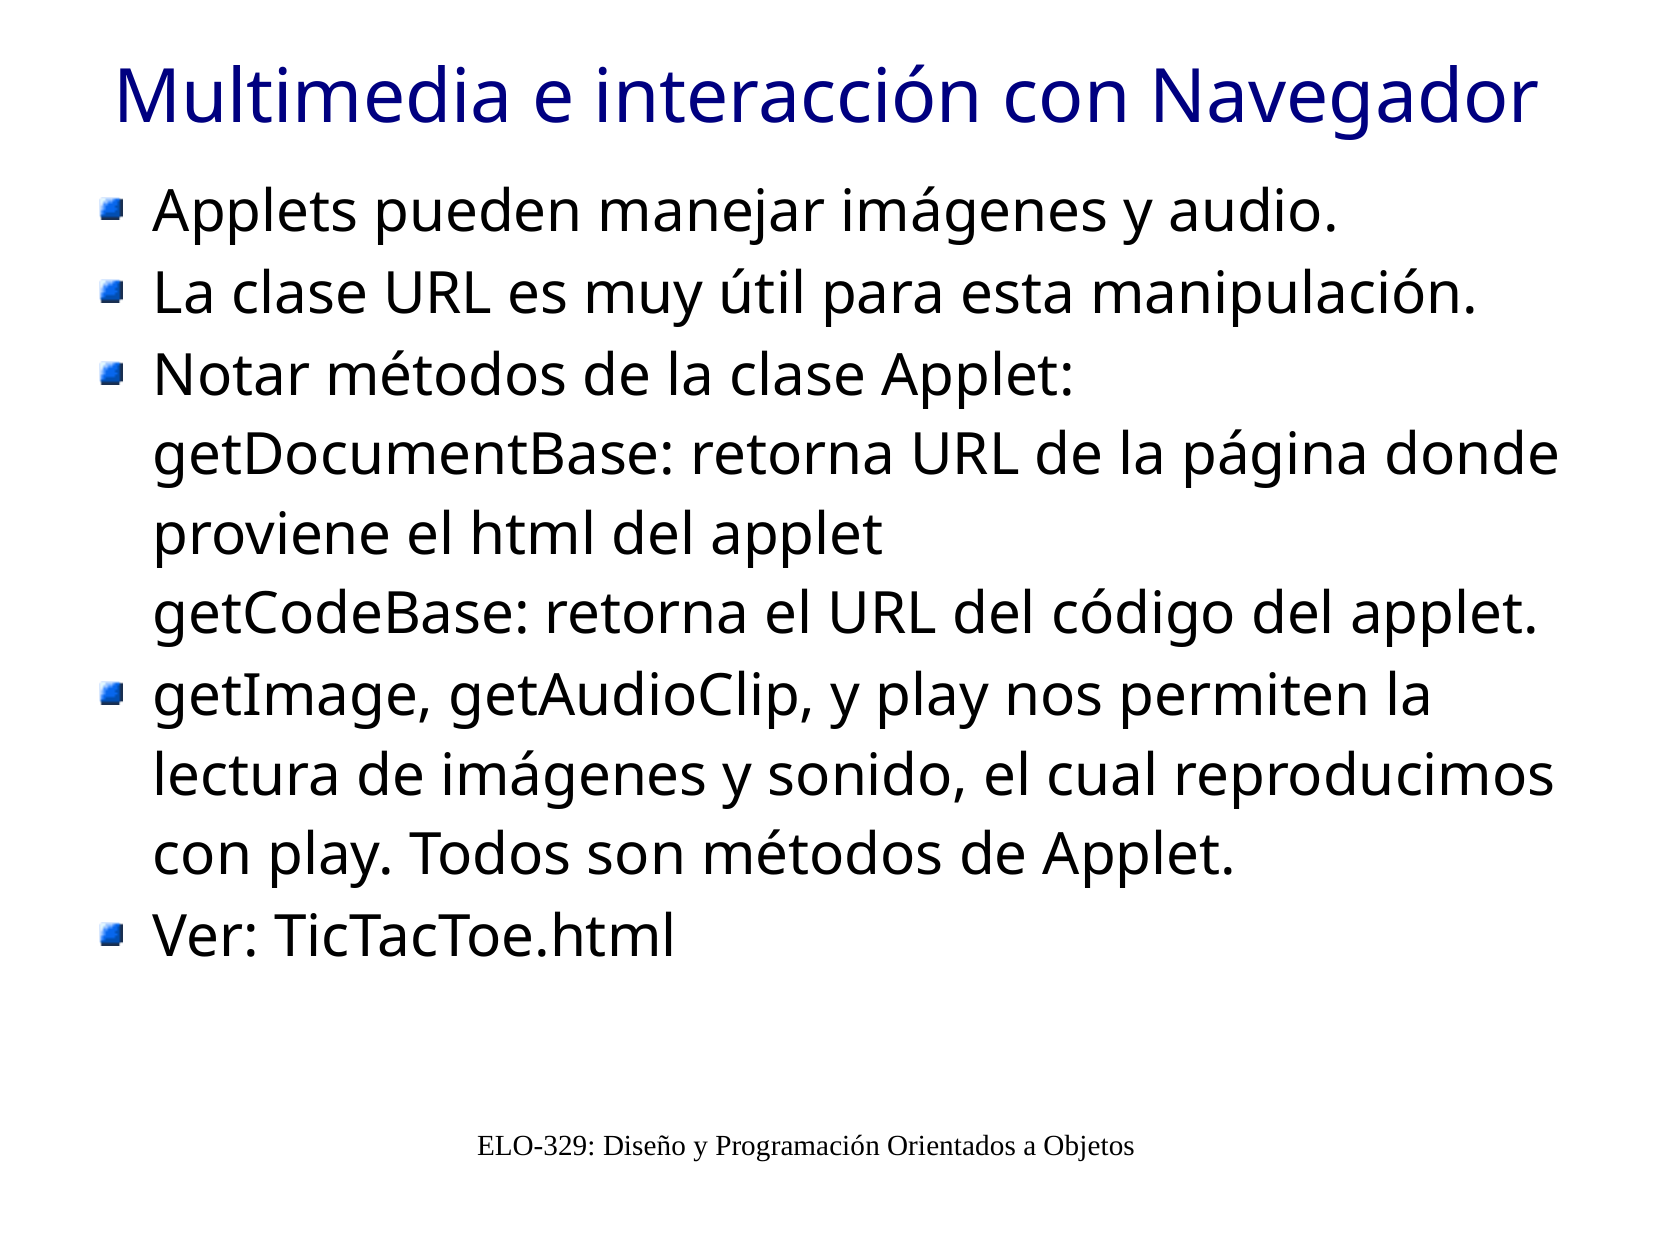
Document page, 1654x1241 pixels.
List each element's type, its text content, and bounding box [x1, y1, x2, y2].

title Multimedia e interacción con Navegador [82, 43, 1571, 145]
list Applets pueden manejar imágenes y audio. La clase URL es muy útil para esta manipulación. Notar métodos de la clase Applet: getDocumentBase: retorna URL de la página donde proviene el html del applet getCodeBase: retorna el URL del código del applet. getImage, getAudioClip, y play nos permiten la lectura de imágenes y sonido, el cual reproducimos con play. Todos son métodos de Applet. Ver: TicTacToe.html [81, 169, 1571, 1099]
